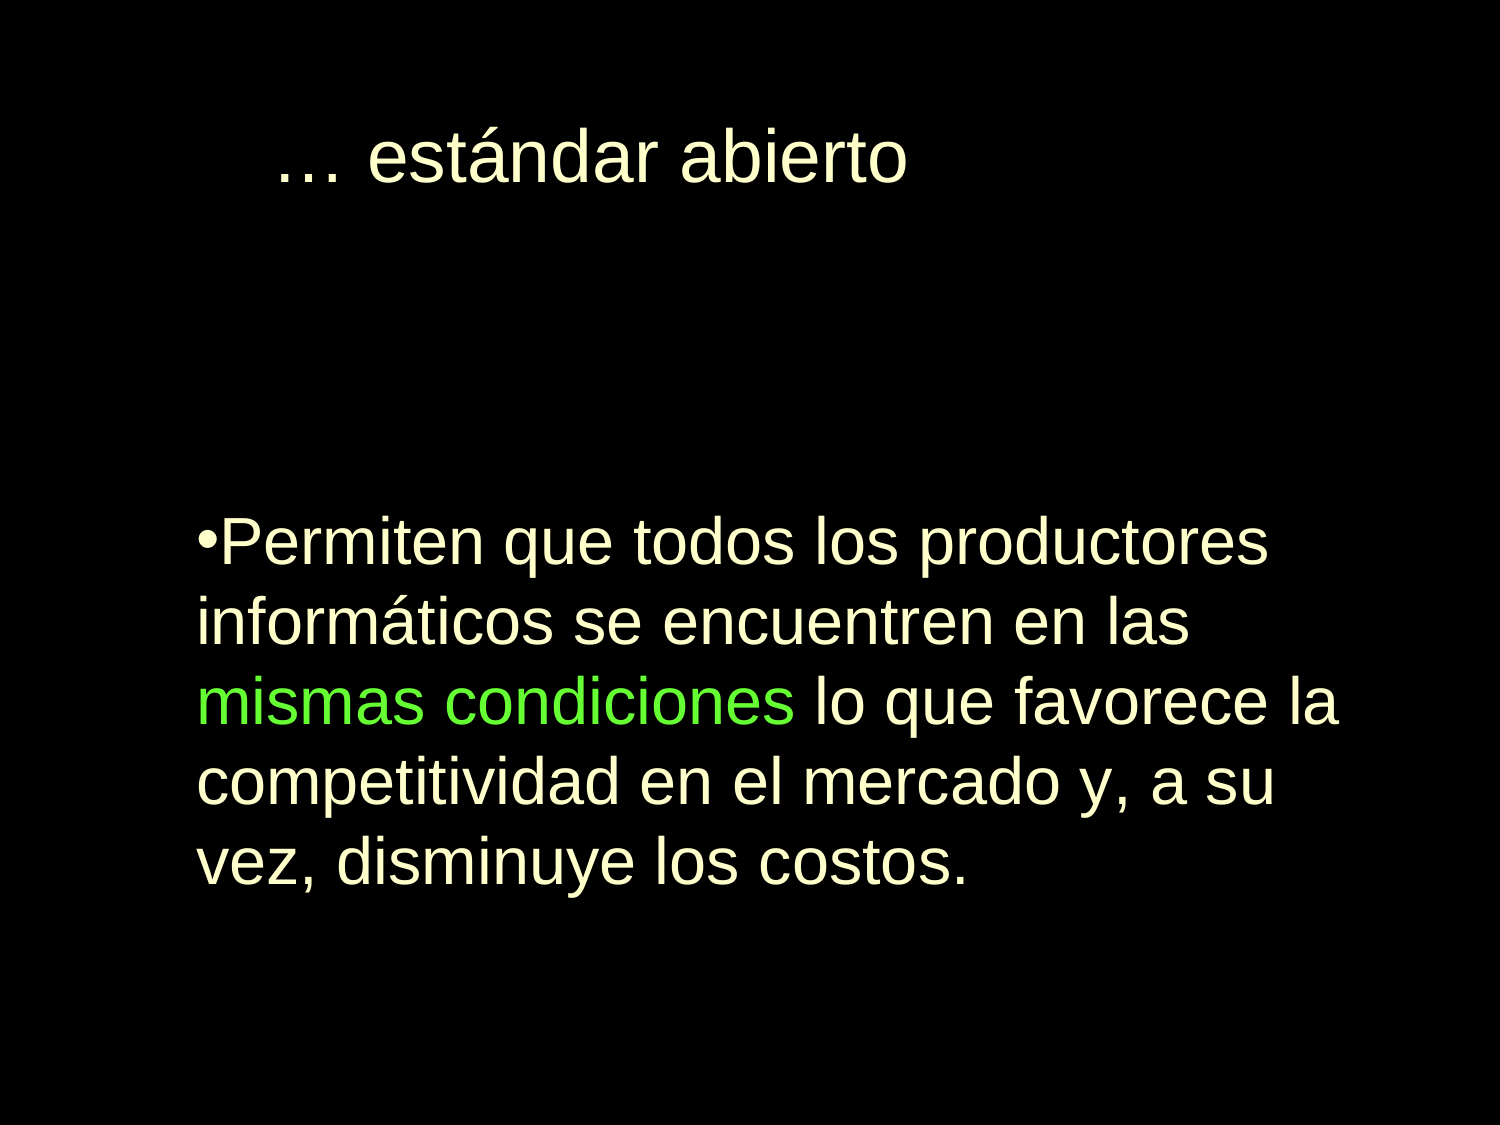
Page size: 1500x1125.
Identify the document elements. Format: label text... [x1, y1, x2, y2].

text_box … estándar abierto [165, 99, 1016, 206]
text_box Permiten que todos los productores informáticos se encuentren en las mismas condiciones lo que favorece la competitividad en el mercado y, a su vez, disminuye los costos. [181, 490, 1363, 986]
